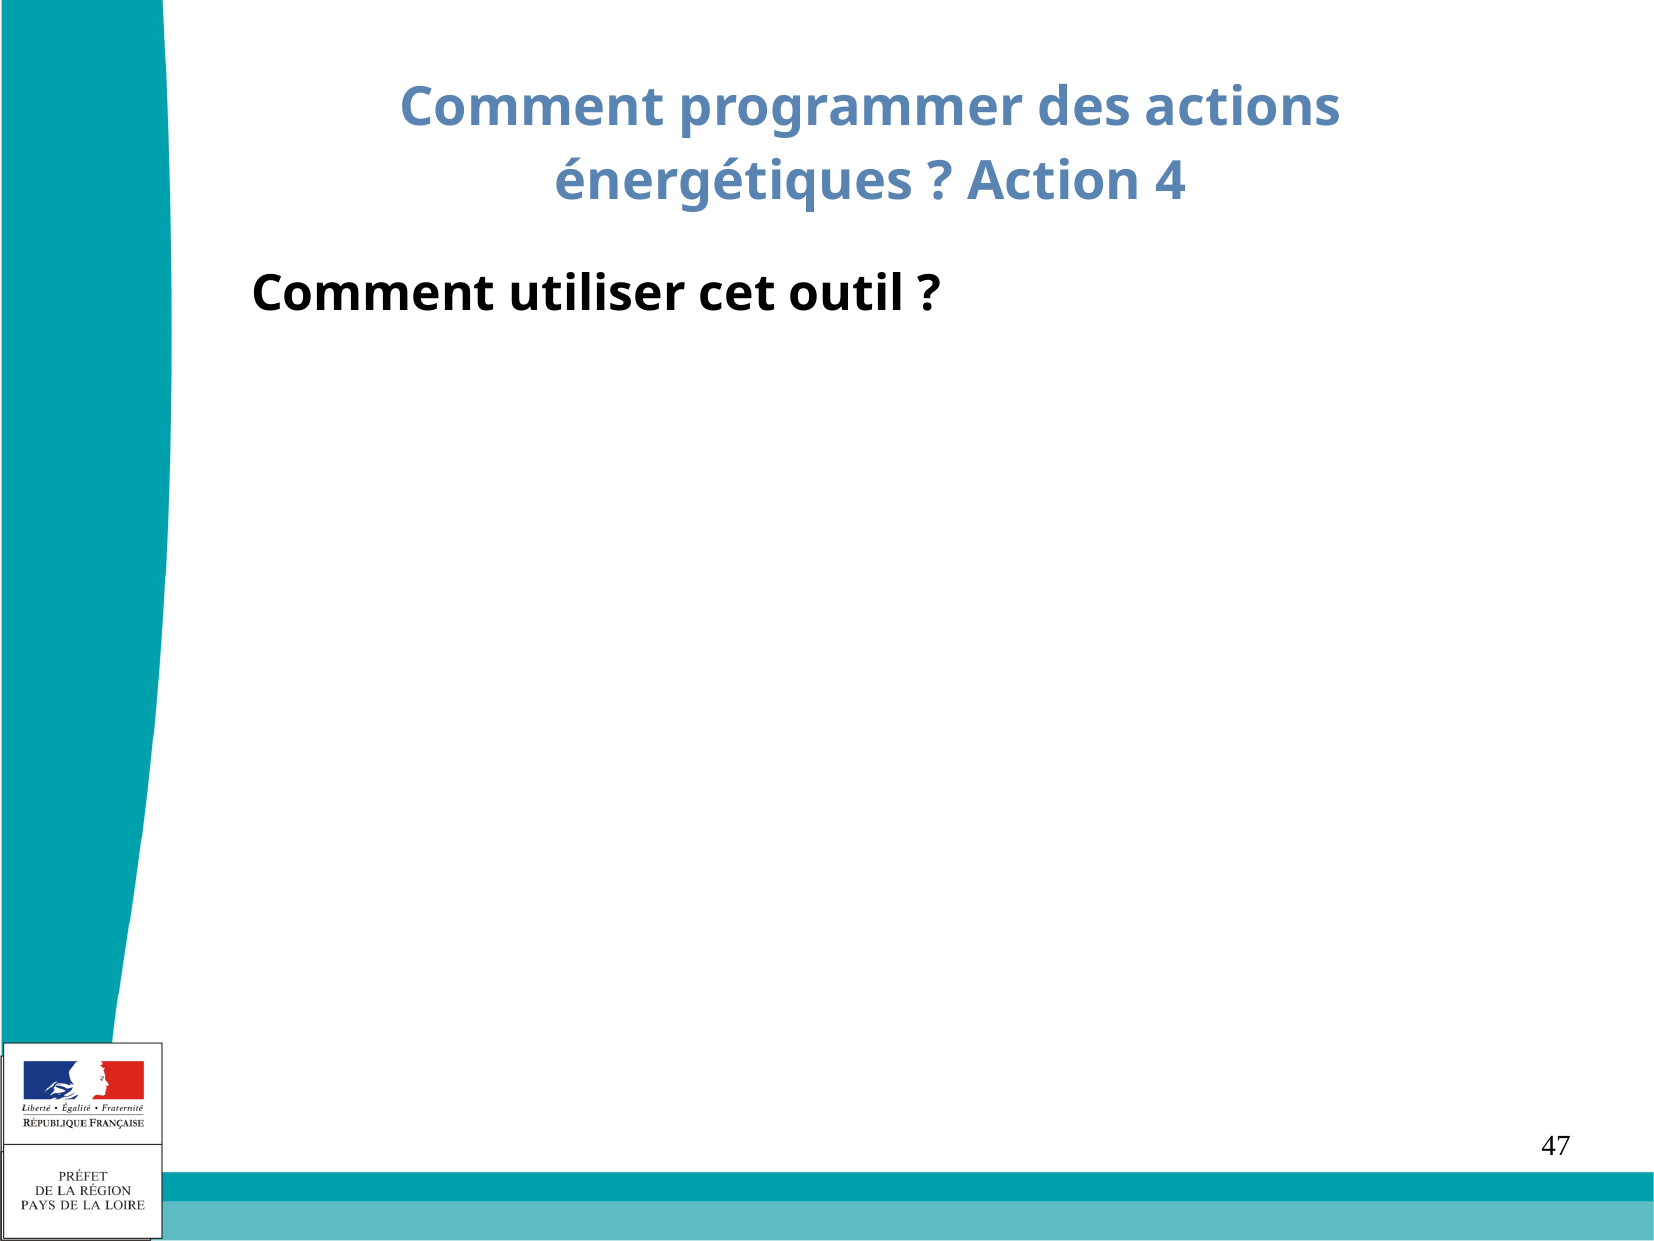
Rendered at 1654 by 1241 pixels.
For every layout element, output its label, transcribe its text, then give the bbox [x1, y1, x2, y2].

picture [0, 0, 1654, 1241]
text_box Comment programmer des actions énergétiques ? Action 4 [206, 59, 1536, 184]
text_box Comment utiliser cet outil ? [236, 249, 1477, 352]
